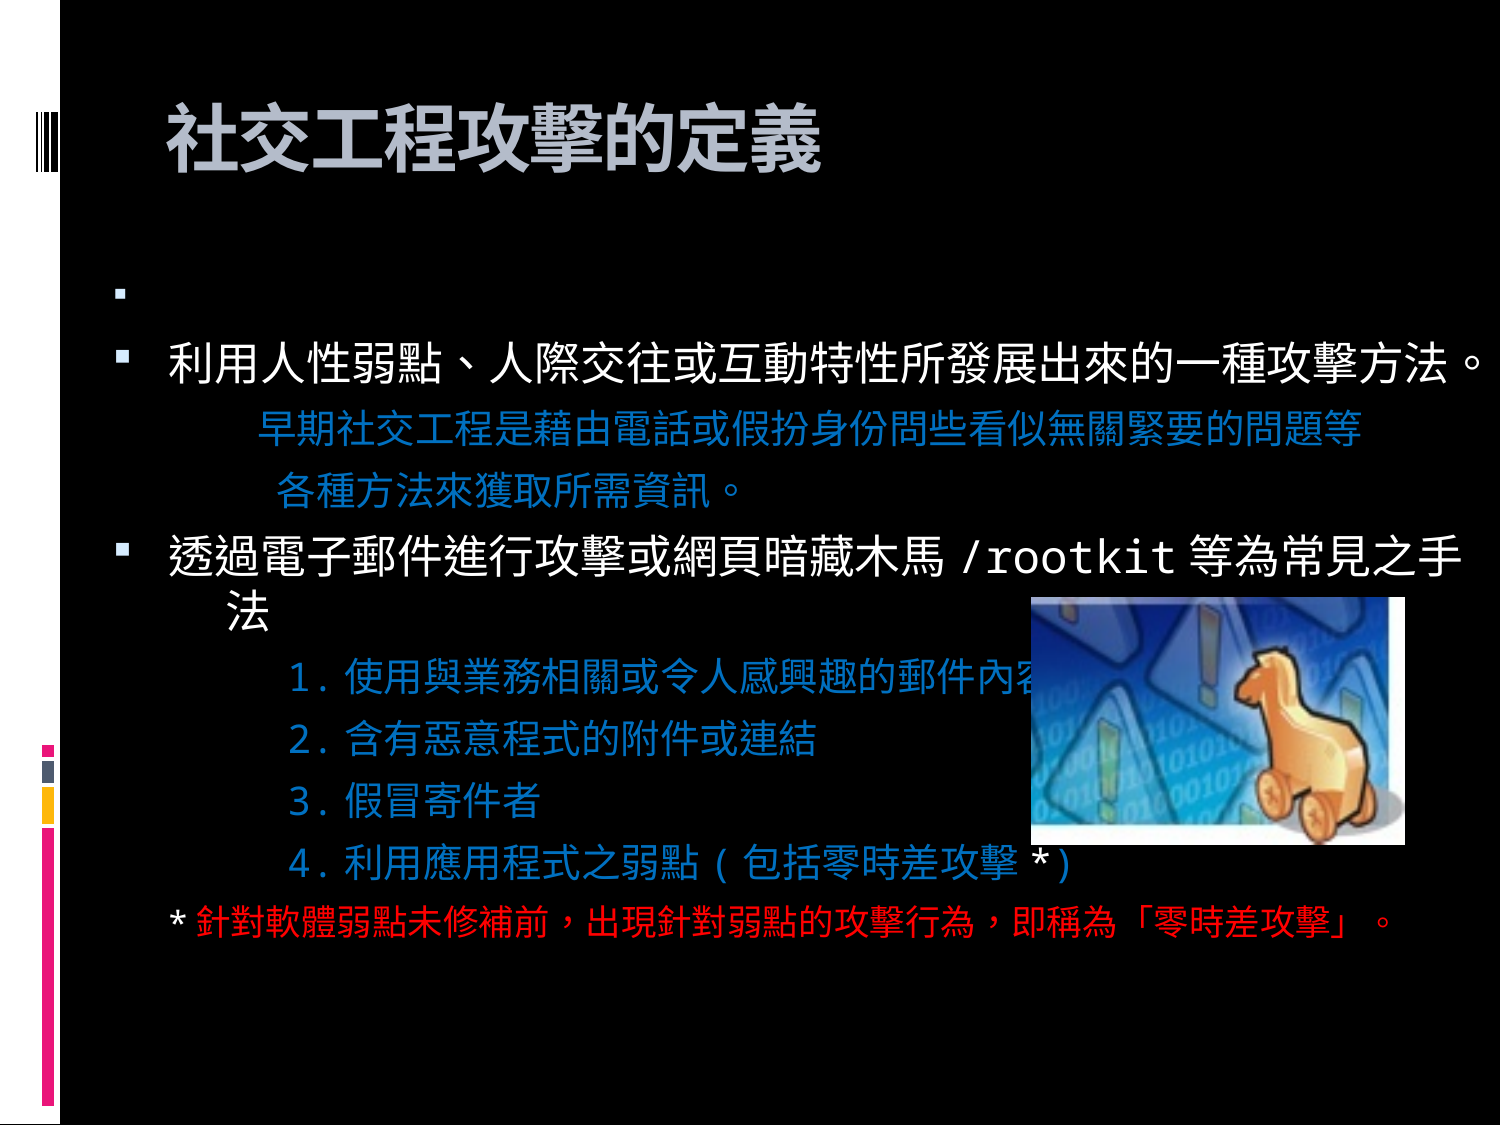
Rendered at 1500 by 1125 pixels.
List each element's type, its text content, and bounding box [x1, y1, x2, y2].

title 社交工程攻擊的定義 [150, 84, 1426, 235]
list 利用人性弱點、人際交往或互動特性所發展出來的一種攻擊方法。 早期社交工程是藉由電話或假扮身份問些看似無關緊要的問題等 各種方法來獲取所需資訊。 透過電子郵件進行攻擊或網頁暗藏木馬/rootkit等為常見之手法 1.使用與業務相關或令人感興趣的郵件內容 2.含有惡意程式的附件或連結 3.假冒寄件者 4.利用應用程式之弱點(包括零時差攻擊*) *針對軟體弱點未修補前，出現針對弱點的攻擊行為，即稱為「零時差攻擊」。 [75, 269, 1500, 963]
picture [1031, 597, 1405, 845]
